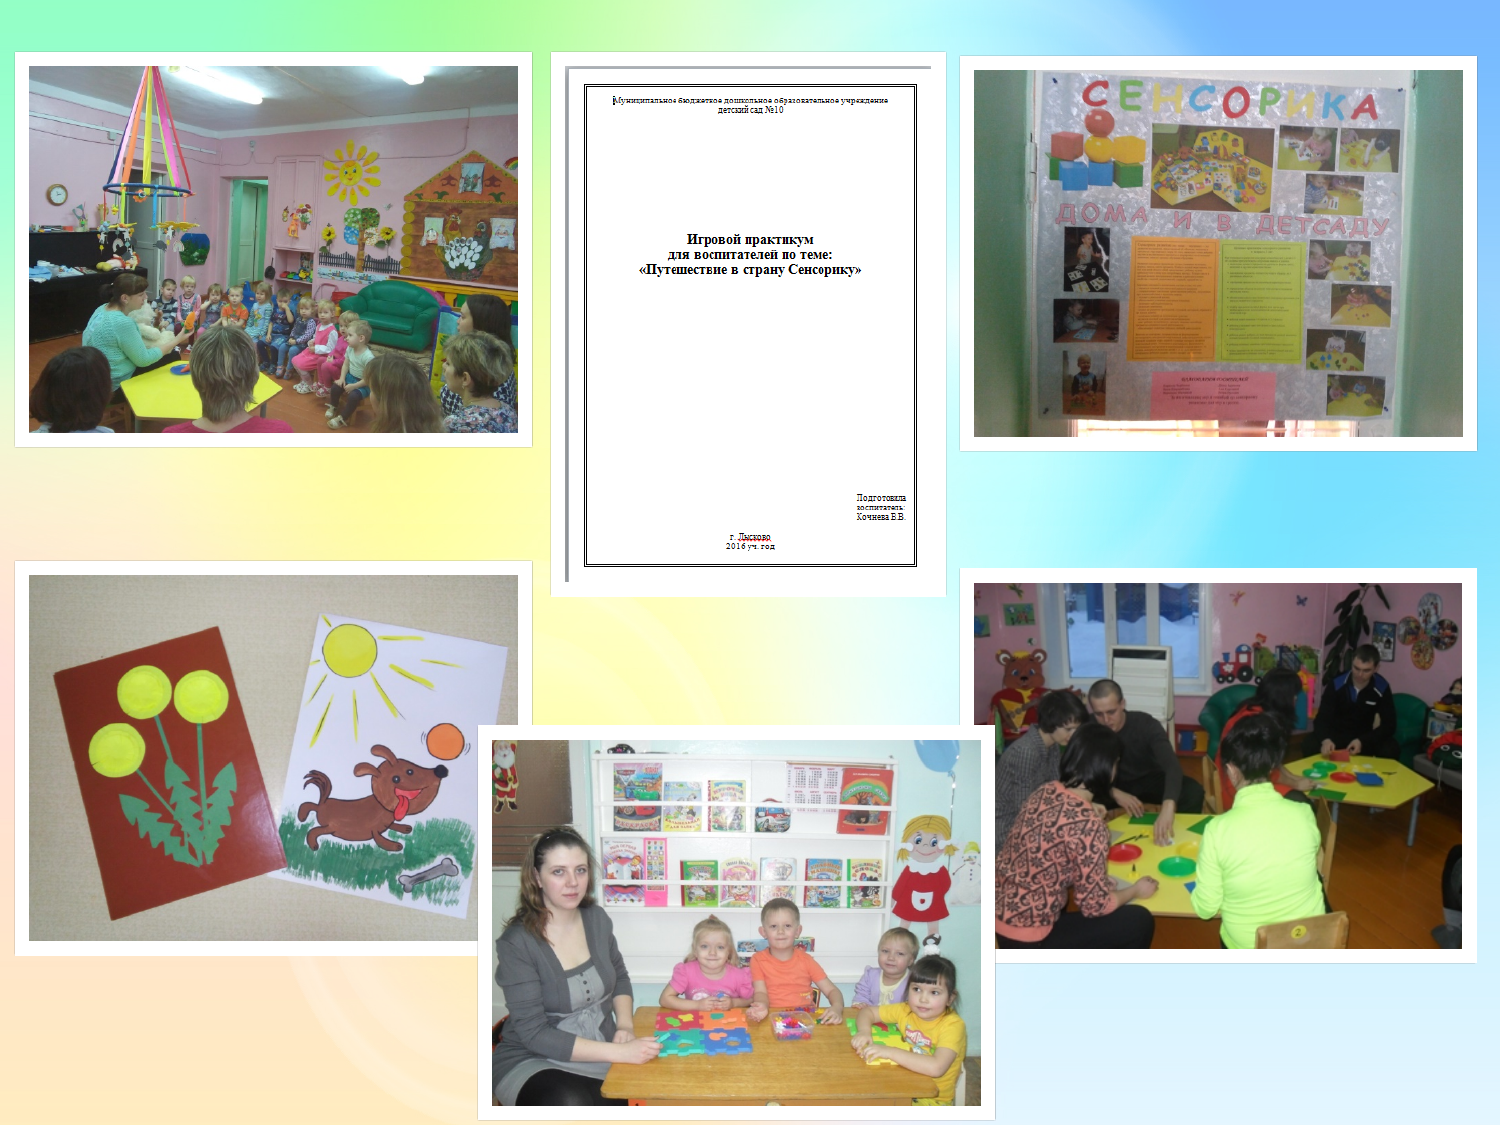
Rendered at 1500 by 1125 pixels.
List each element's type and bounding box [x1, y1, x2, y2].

picture [29, 575, 518, 942]
picture [974, 70, 1463, 437]
picture [565, 66, 932, 583]
picture [974, 582, 1463, 949]
picture [29, 66, 518, 433]
picture [492, 739, 981, 1106]
